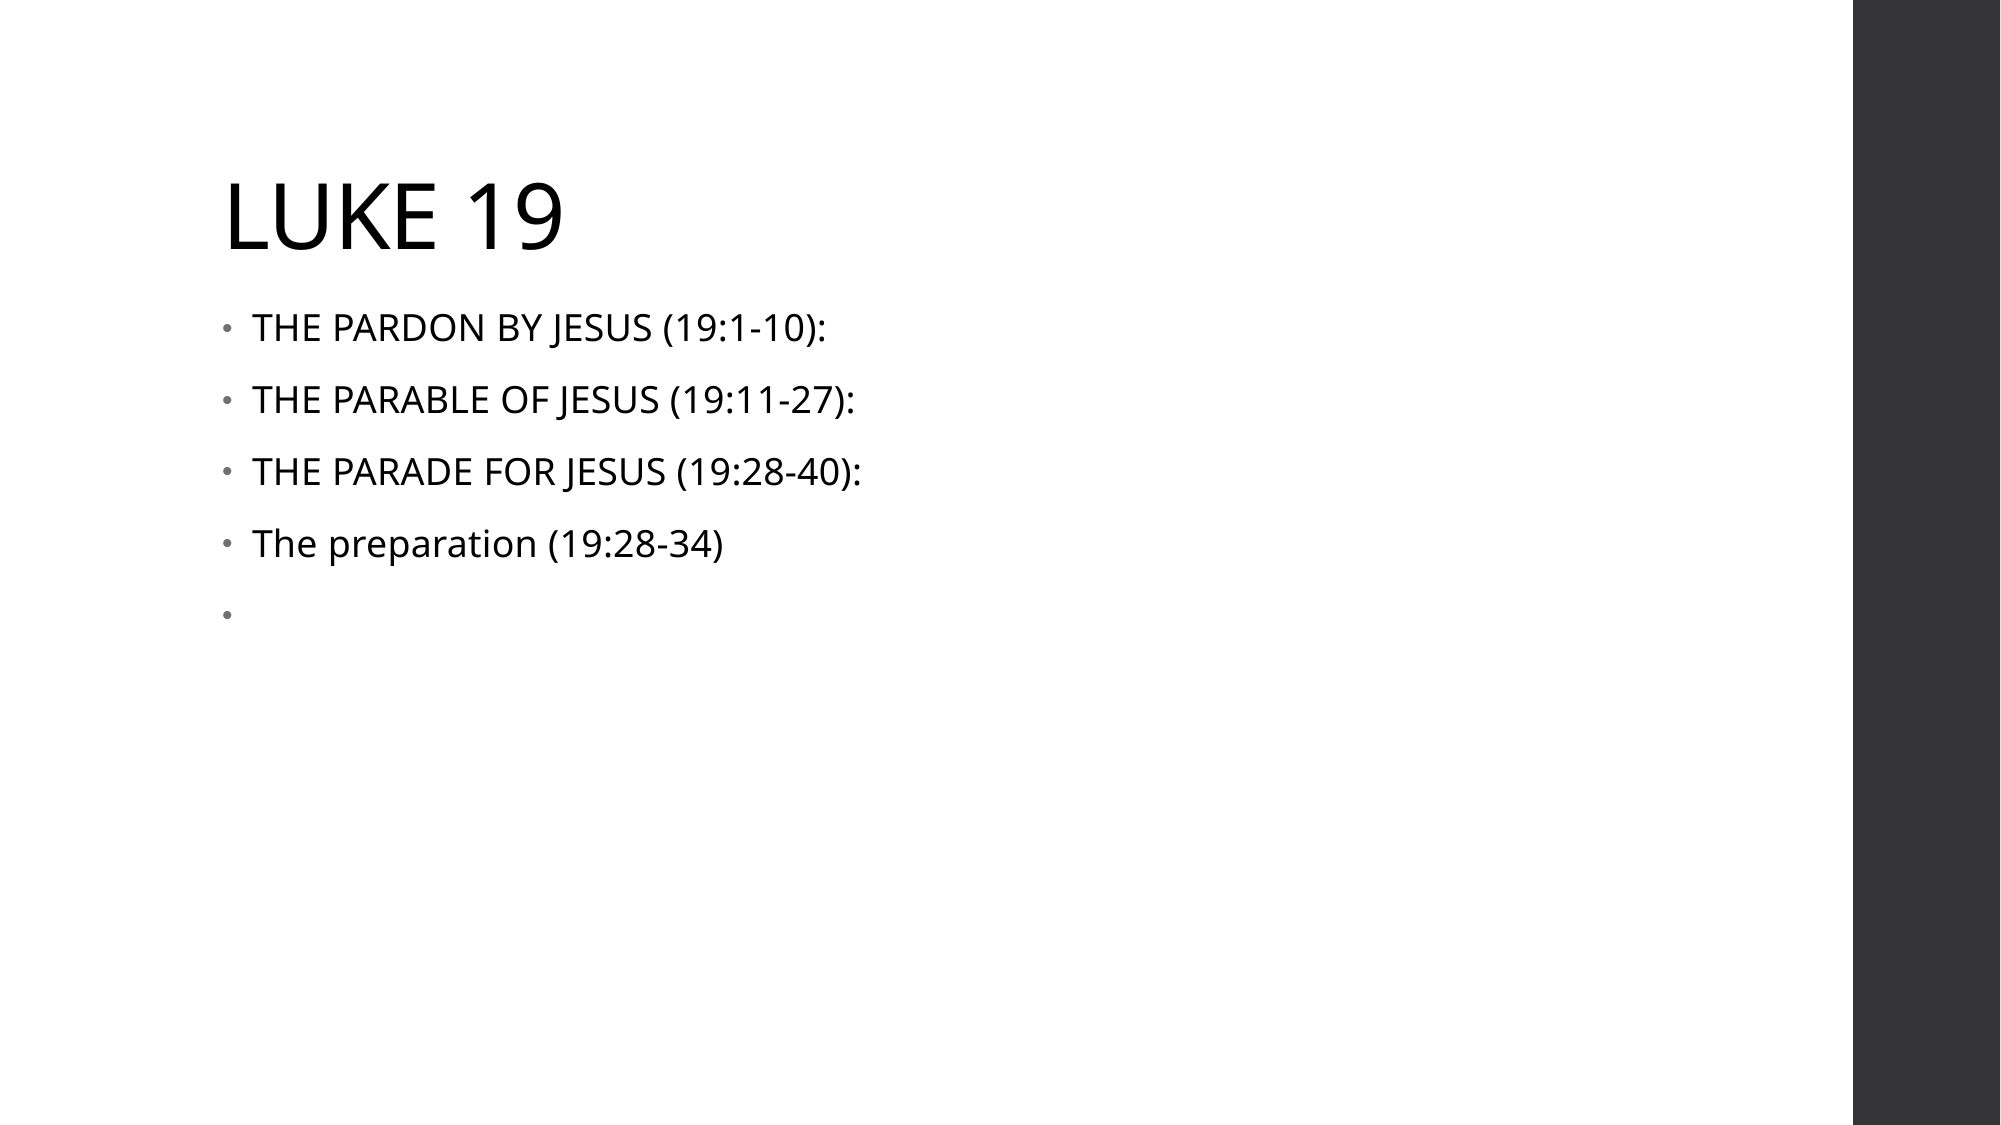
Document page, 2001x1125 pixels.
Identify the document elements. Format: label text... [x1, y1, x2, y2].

list THE PARDON BY JESUS (19:1-10): THE PARABLE OF JESUS (19:11-27): THE PARADE FOR JESUS (19:28-40): The preparation (19:28-34) [206, 299, 1617, 1014]
title LUKE 19 [206, 60, 1797, 278]
